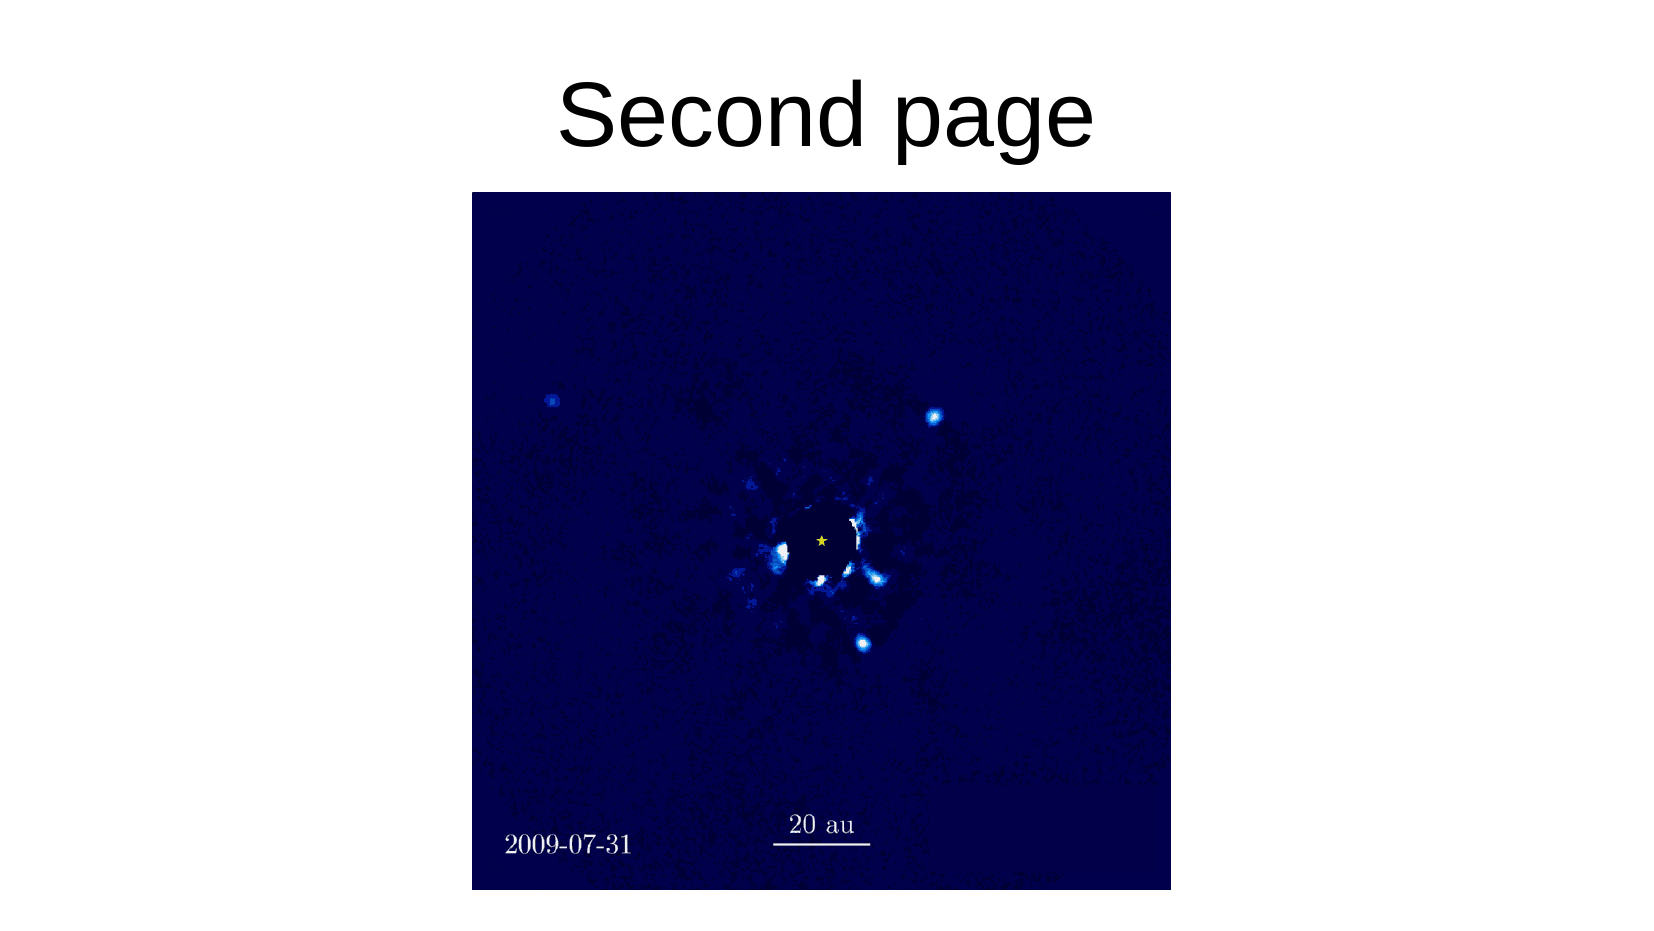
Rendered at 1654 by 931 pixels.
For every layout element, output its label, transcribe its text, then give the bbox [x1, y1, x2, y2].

title Second page [82, 37, 1571, 193]
picture [472, 192, 1171, 890]
